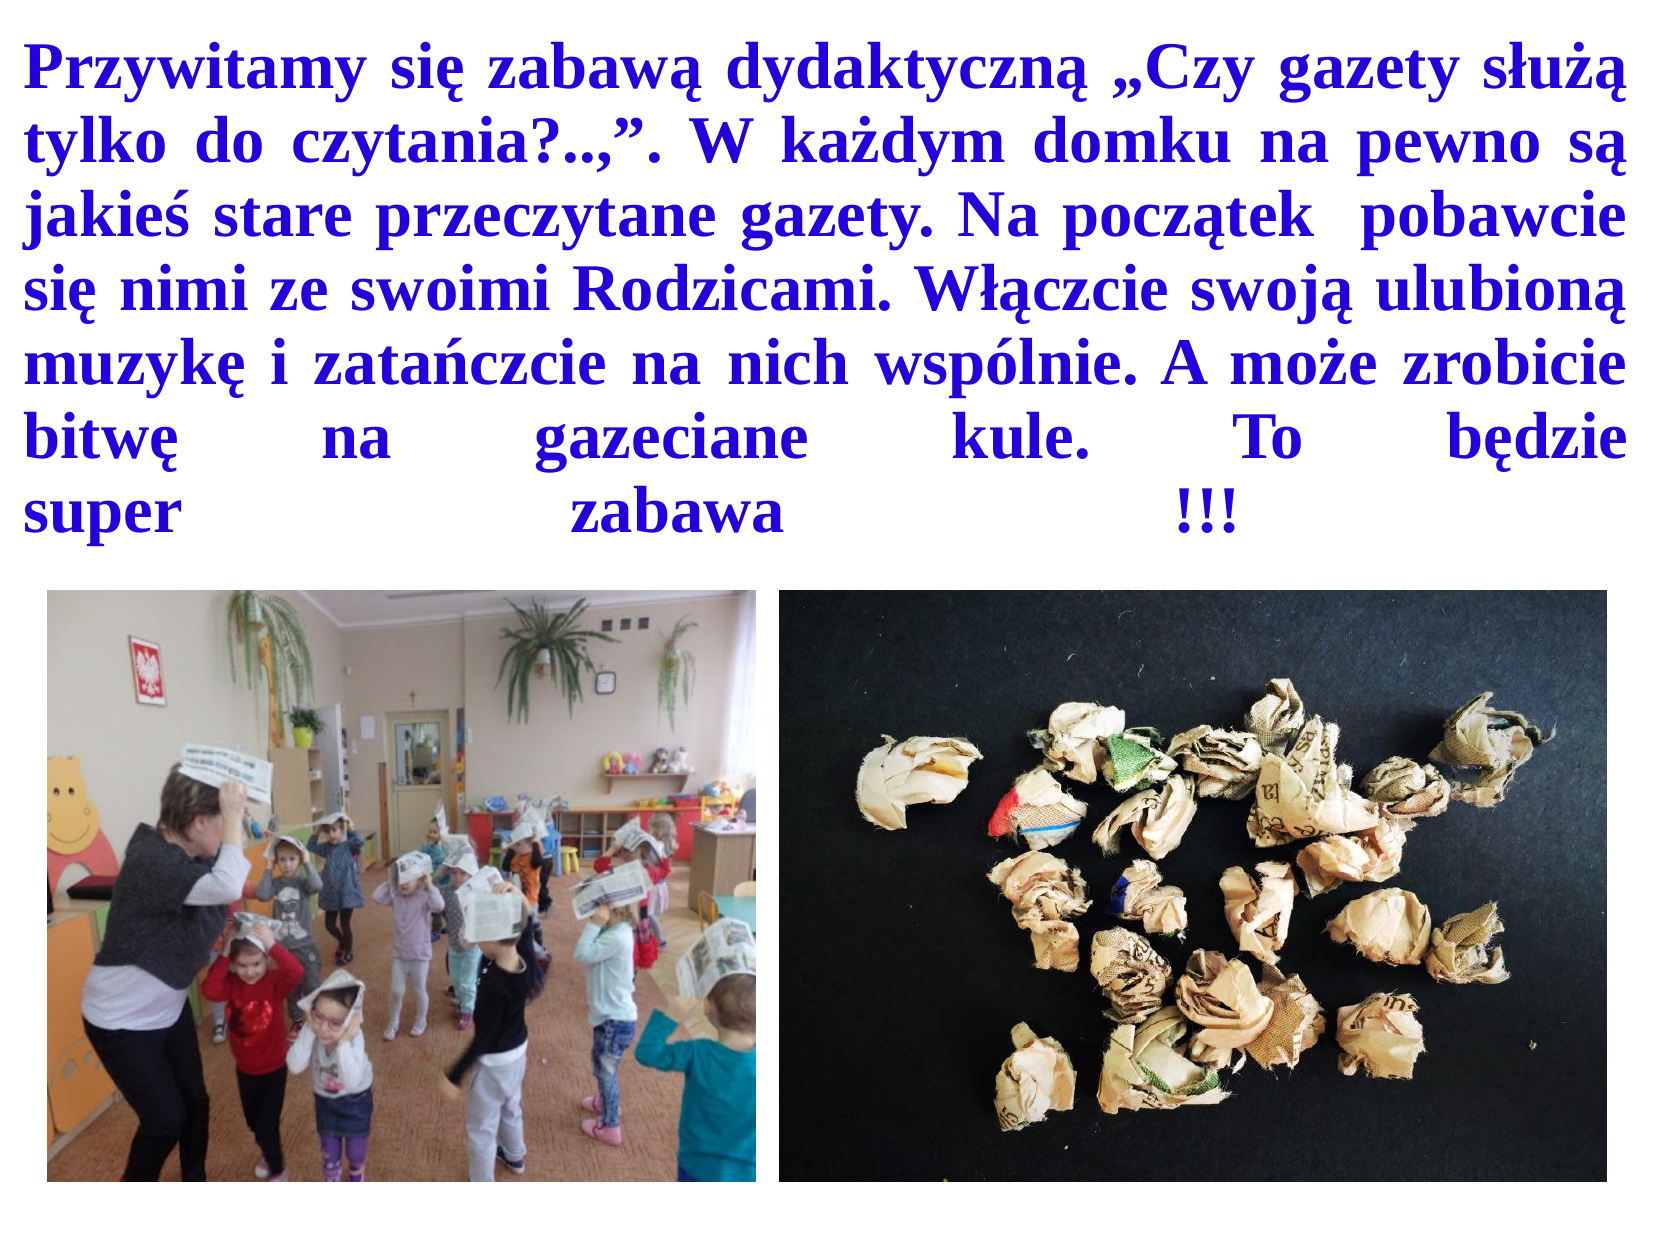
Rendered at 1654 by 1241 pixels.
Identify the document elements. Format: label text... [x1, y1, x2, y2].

picture [779, 590, 1607, 1182]
title Przywitamy się zabawą dydaktyczną „Czy gazety służą tylko do czytania?..,”. W każdym domku na pewno są jakieś stare przeczytane gazety. Na początek pobawcie się nimi ze swoimi Rodzicami. Włączcie swoją ulubioną muzykę i zatańczcie na nich wspólnie. A może zrobicie bitwę na gazeciane kule. To będzie super zabawa !!! [23, 28, 1630, 650]
picture [47, 590, 756, 1182]
